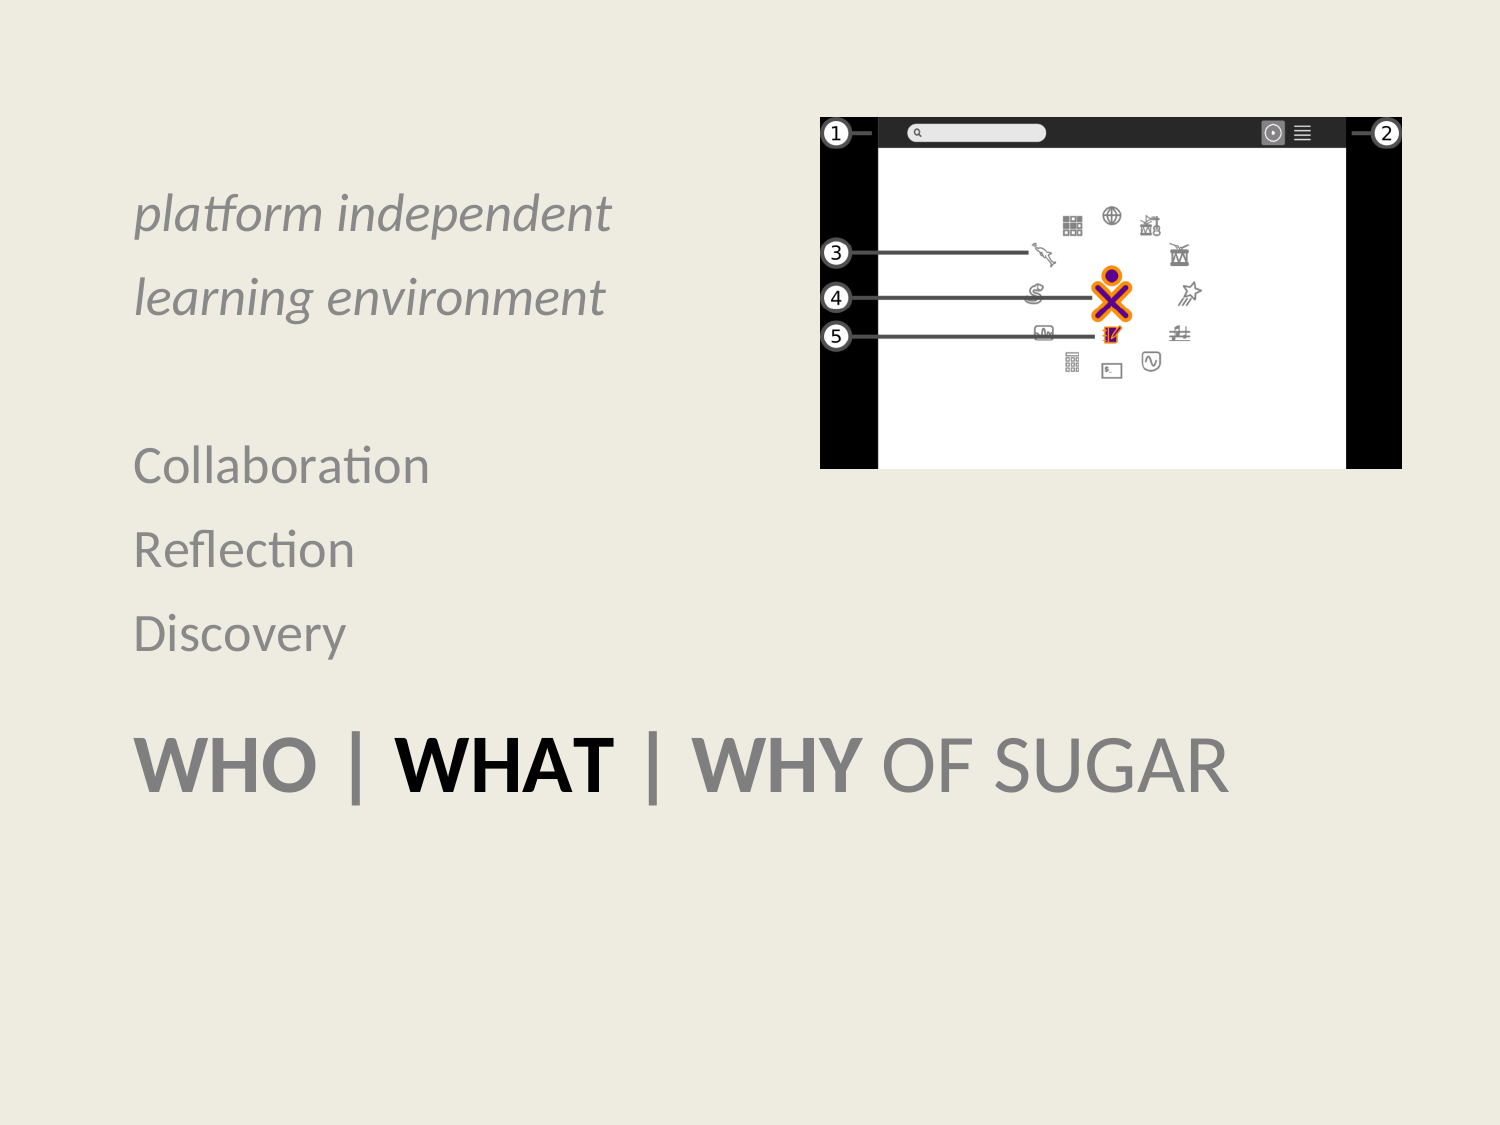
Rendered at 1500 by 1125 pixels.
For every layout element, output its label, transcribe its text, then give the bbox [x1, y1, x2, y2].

list platform independent learning environment Collaboration Reflection Discovery [118, 117, 1394, 723]
picture [820, 117, 1402, 469]
title WHO | WHAT | WHY OF SUGAR [118, 723, 1394, 947]
